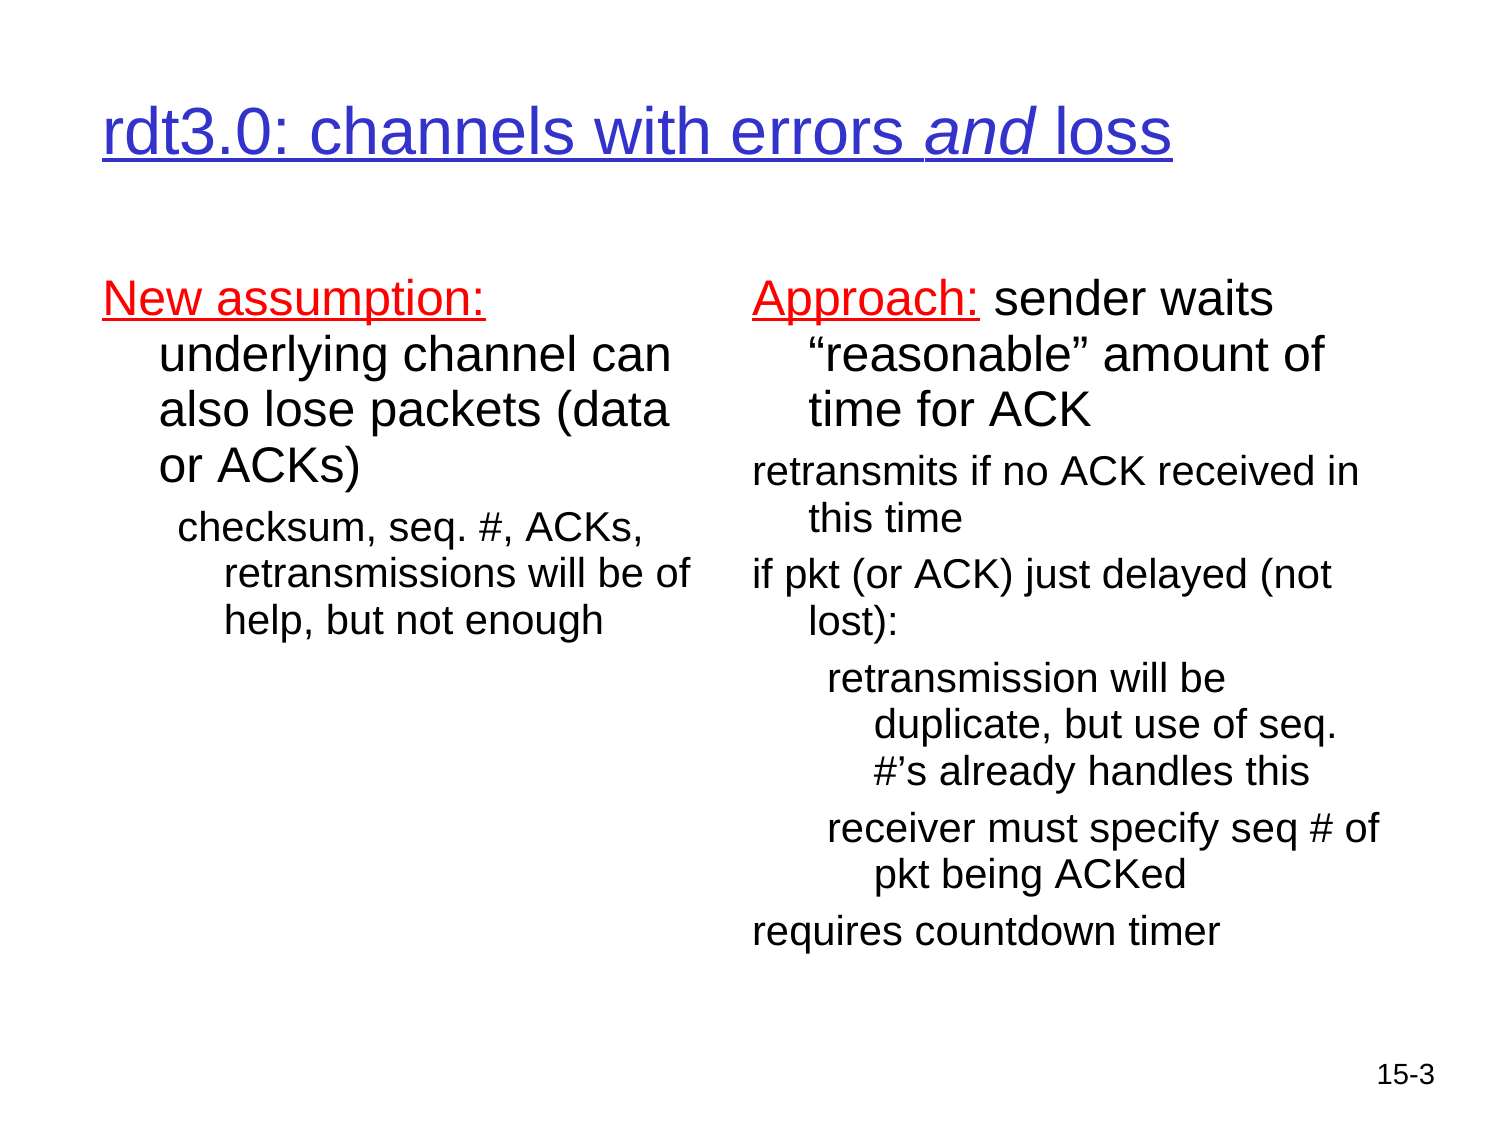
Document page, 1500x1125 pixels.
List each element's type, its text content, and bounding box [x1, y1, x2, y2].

list Approach: sender waits “reasonable” amount of time for ACK retransmits if no ACK received in this time if pkt (or ACK) just delayed (not lost): retransmission will be duplicate, but use of seq. #’s already handles this receiver must specify seq # of pkt being ACKed requires countdown timer [737, 262, 1410, 1026]
title rdt3.0: channels with errors and loss [87, 37, 1363, 225]
list New assumption: underlying channel can also lose packets (data or ACKs) checksum, seq. #, ACKs, retransmissions will be of help, but not enough [87, 262, 713, 1026]
